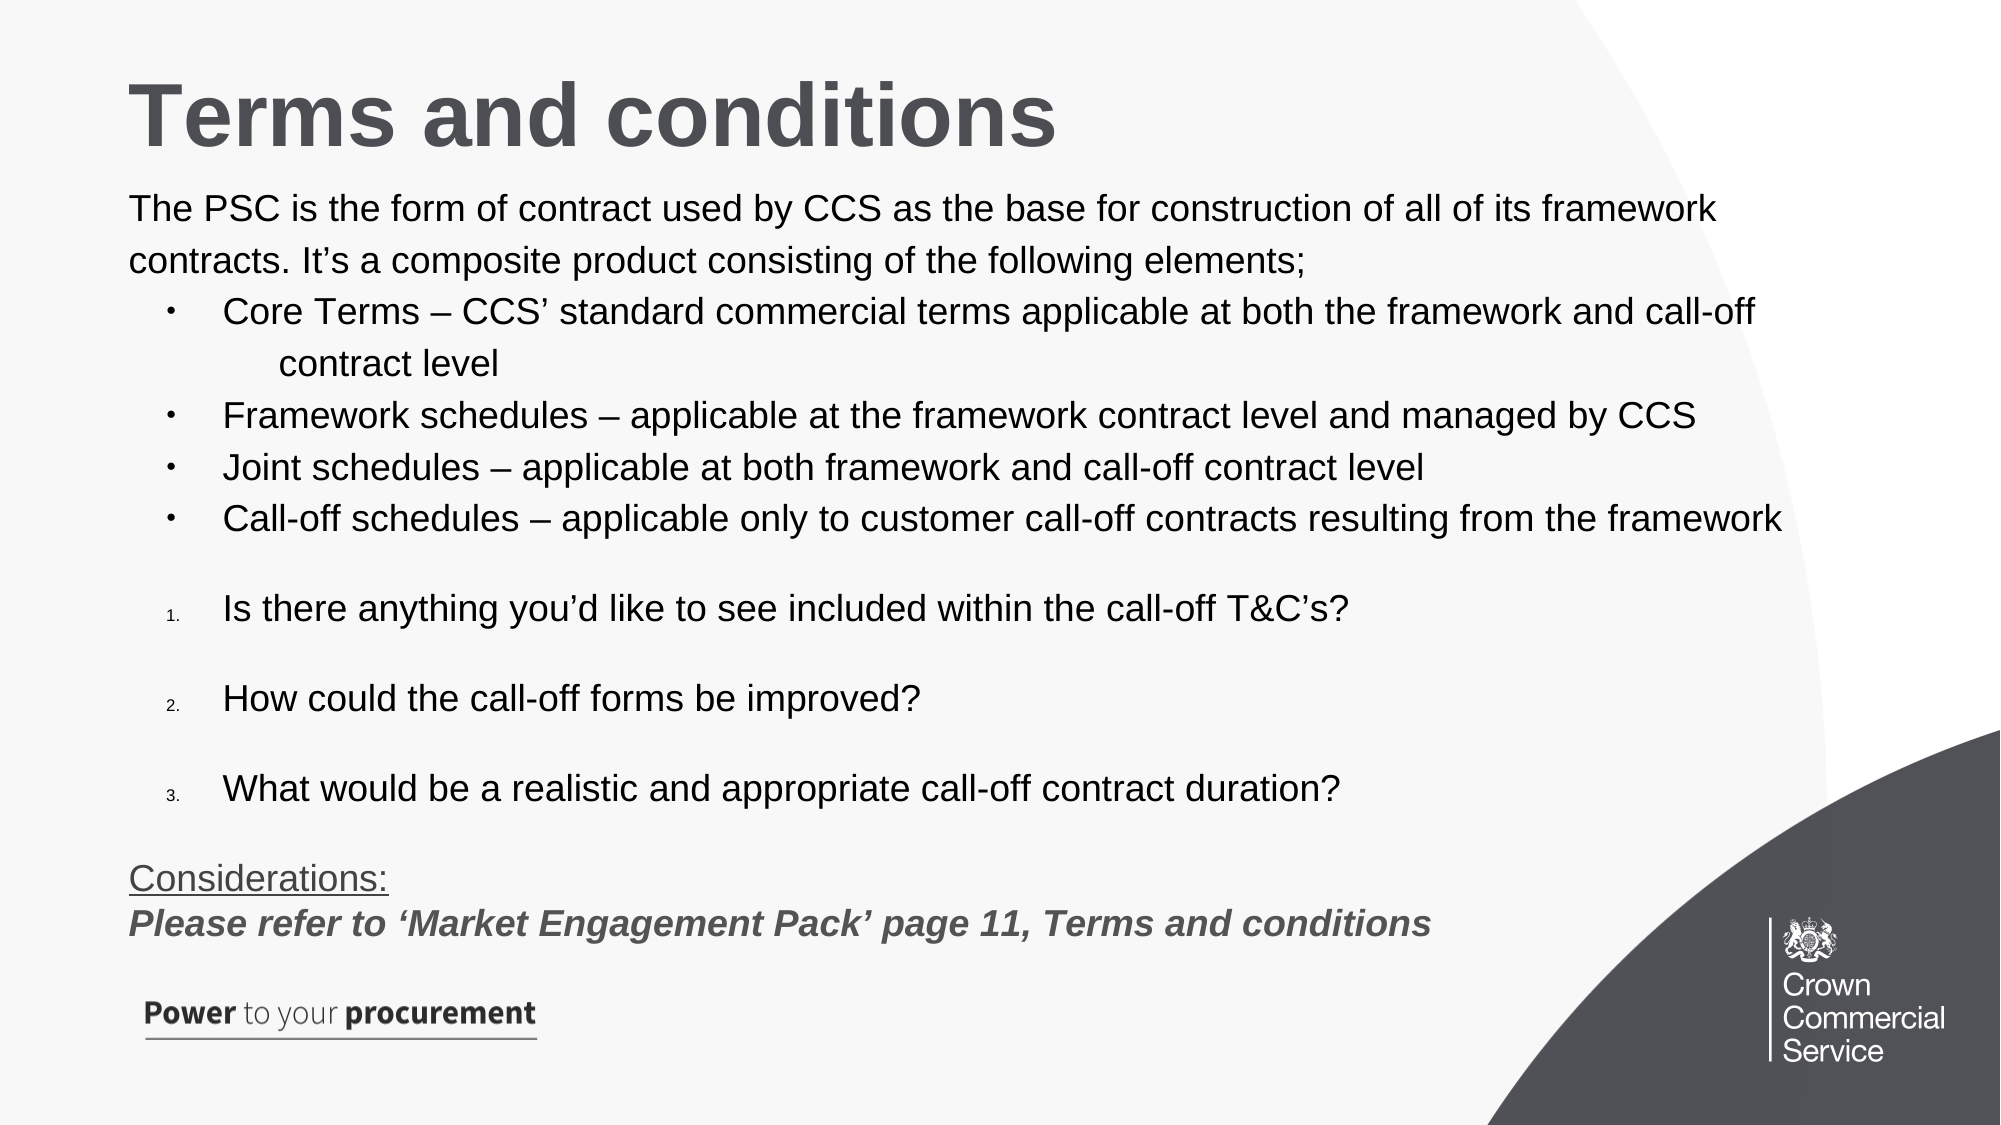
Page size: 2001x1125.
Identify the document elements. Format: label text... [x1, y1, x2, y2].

title Terms and conditions [128, 57, 1922, 196]
subtitle The PSC is the form of contract used by CCS as the base for construction of all of its framework contracts. It’s a composite product consisting of the following elements; Core Terms – CCS’ standard commercial terms applicable at both the framework and call-off contract level Framework schedules – applicable at the framework contract level and managed by CCS Joint schedules – applicable at both framework and call-off contract level Call-off schedules – applicable only to customer call-off contracts resulting from the framework Is there anything you’d like to see included within the call-off T&C’s? How could the call-off forms be improved? What would be a realistic and appropriate call-off contract duration? Considerations: Please refer to ‘Market Engagement Pack’ page 11, Terms and conditions [128, 177, 1798, 977]
